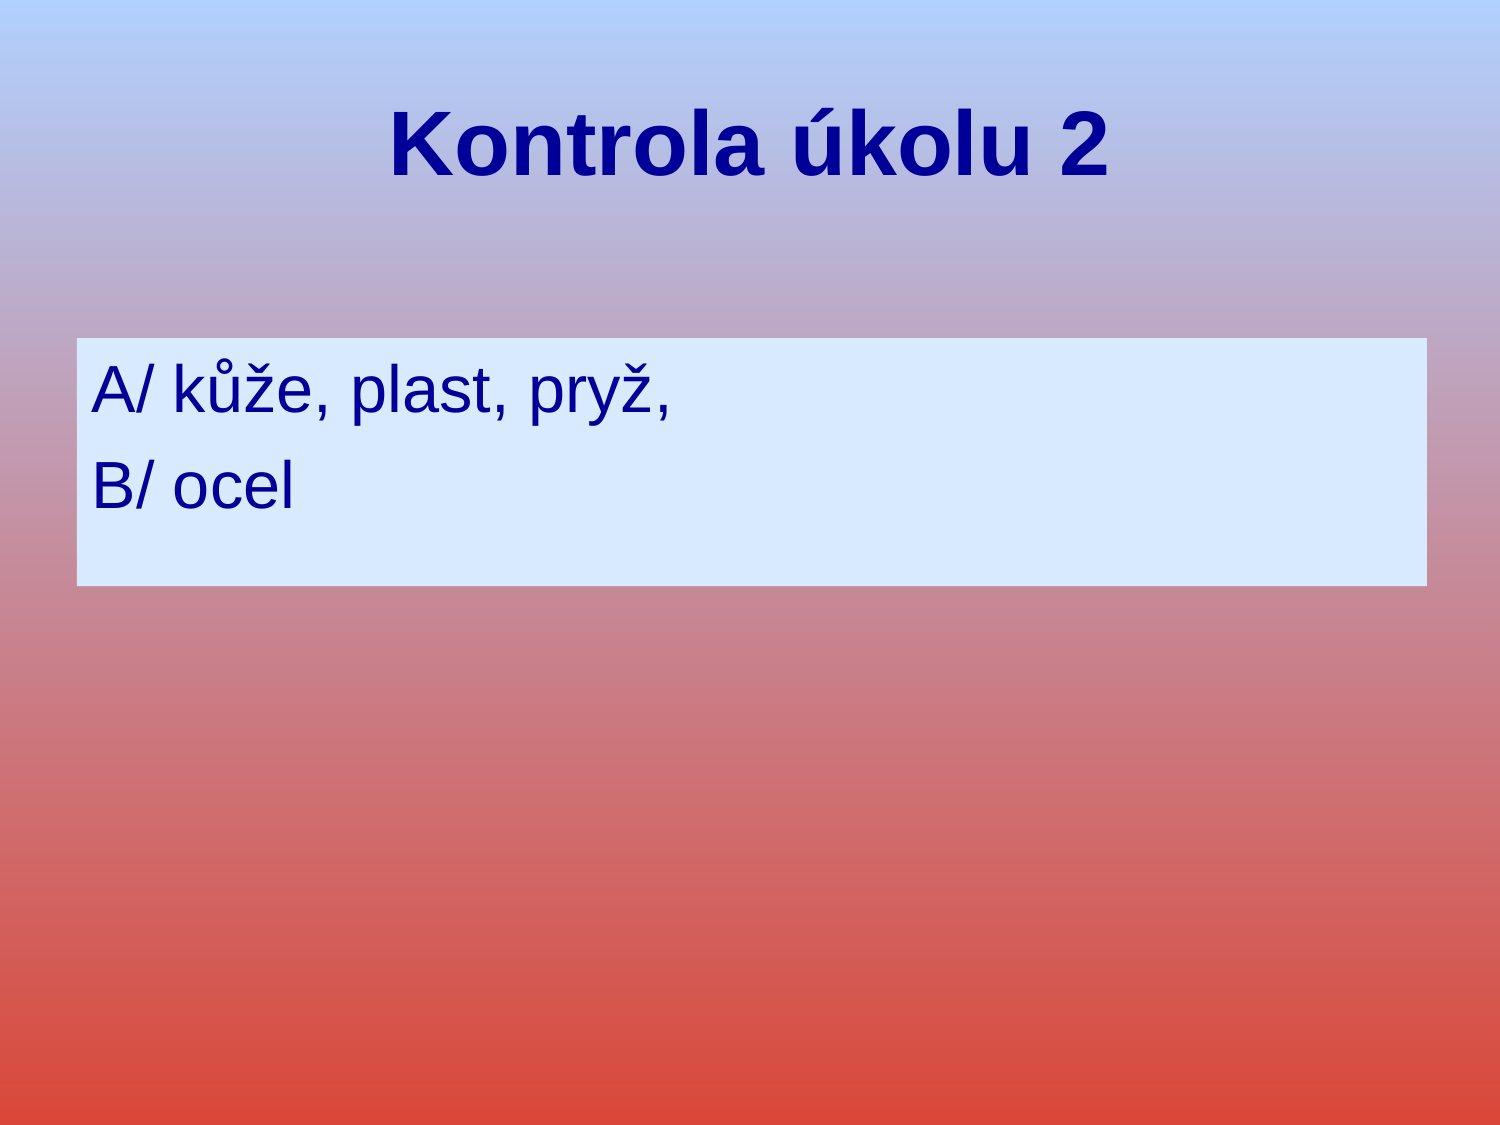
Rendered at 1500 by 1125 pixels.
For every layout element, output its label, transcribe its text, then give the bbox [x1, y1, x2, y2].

title Kontrola úkolu 2 [75, 45, 1426, 233]
list A/ kůže, plast, pryž, B/ ocel [76, 338, 1427, 587]
